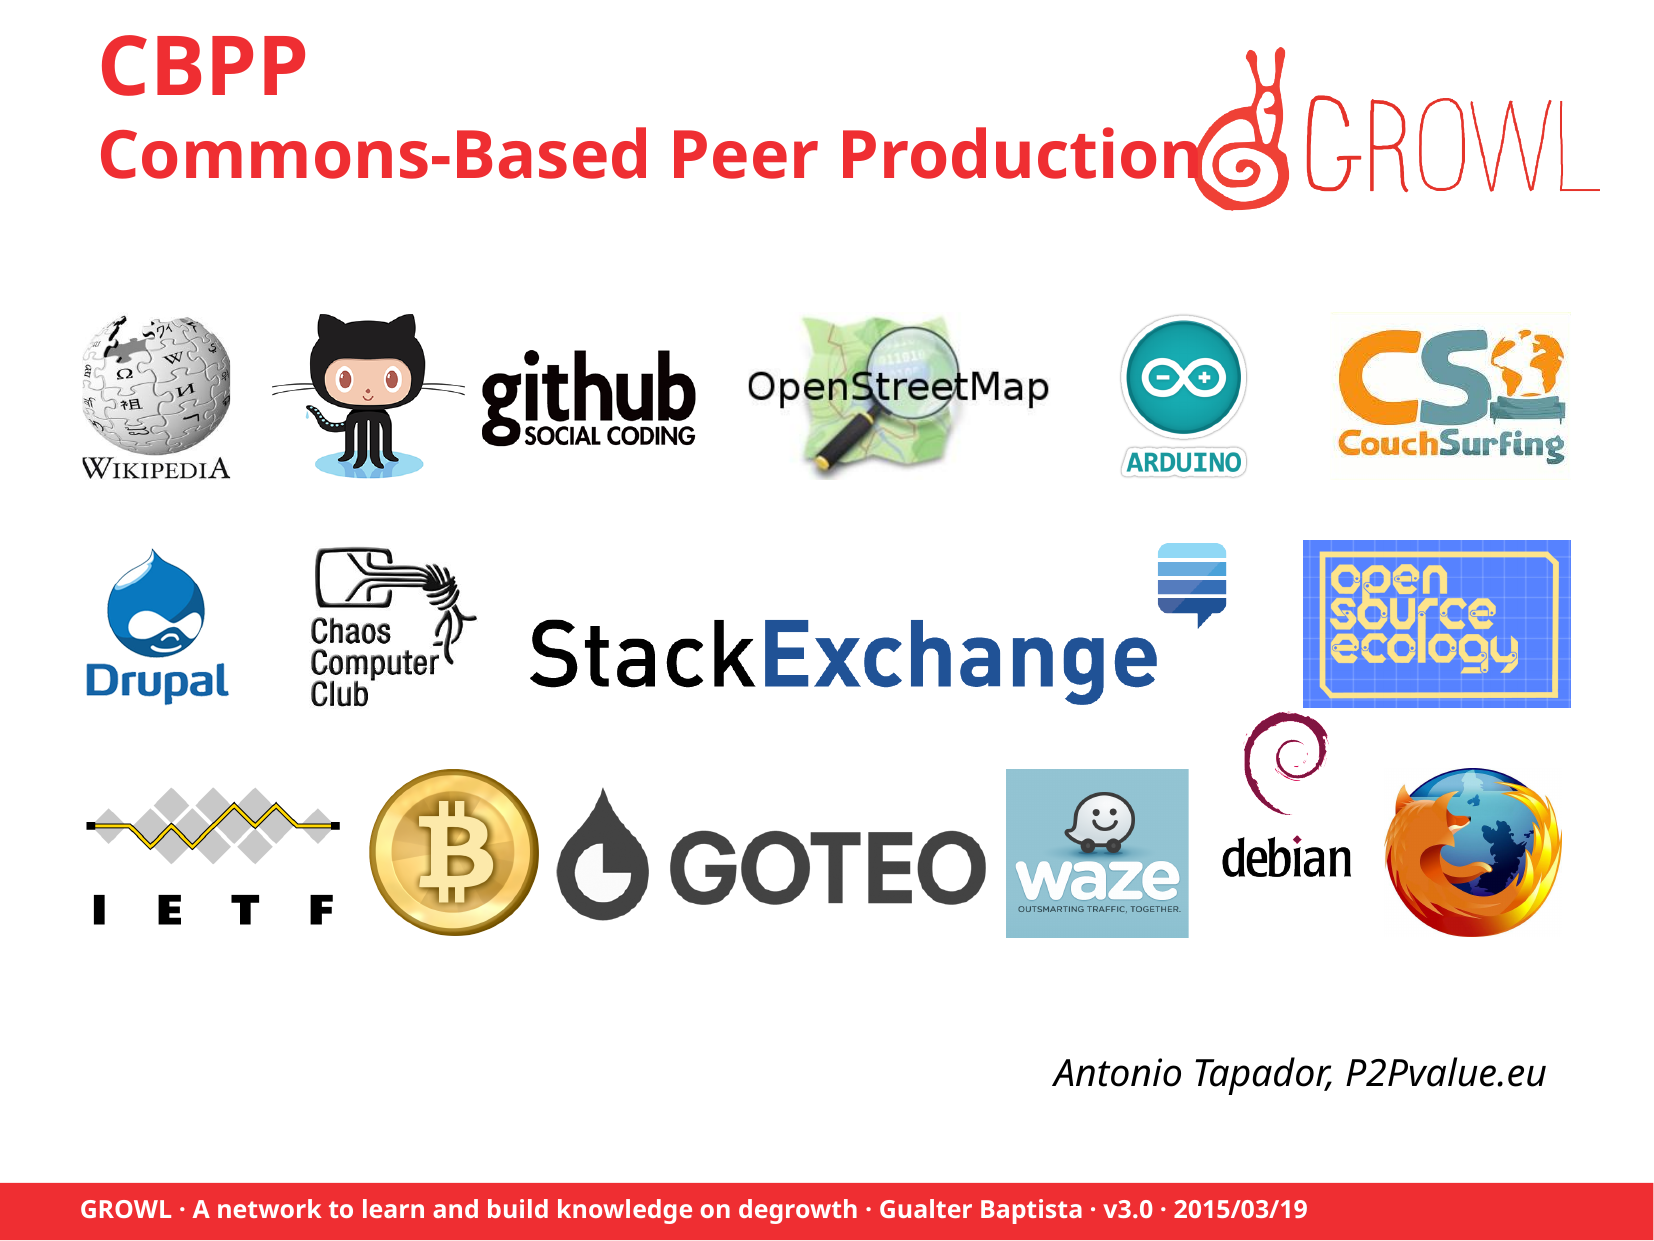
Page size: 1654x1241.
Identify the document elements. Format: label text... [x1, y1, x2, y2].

picture [369, 769, 539, 936]
picture [1192, 47, 1600, 211]
picture [1330, 312, 1571, 480]
picture [1006, 769, 1189, 938]
picture [72, 769, 354, 937]
picture [1222, 710, 1352, 877]
picture [82, 540, 231, 708]
title CBPP Commons-Based Peer Production [82, 0, 1571, 193]
picture [1384, 768, 1562, 938]
picture [263, 312, 700, 480]
picture [82, 312, 231, 480]
picture [1303, 540, 1571, 708]
picture [1095, 312, 1272, 480]
picture [526, 540, 1233, 708]
picture [309, 540, 479, 711]
text_box Antonio Tapador, P2Pvalue.eu [1039, 1039, 1528, 1097]
picture [549, 779, 995, 928]
picture [748, 312, 1051, 480]
